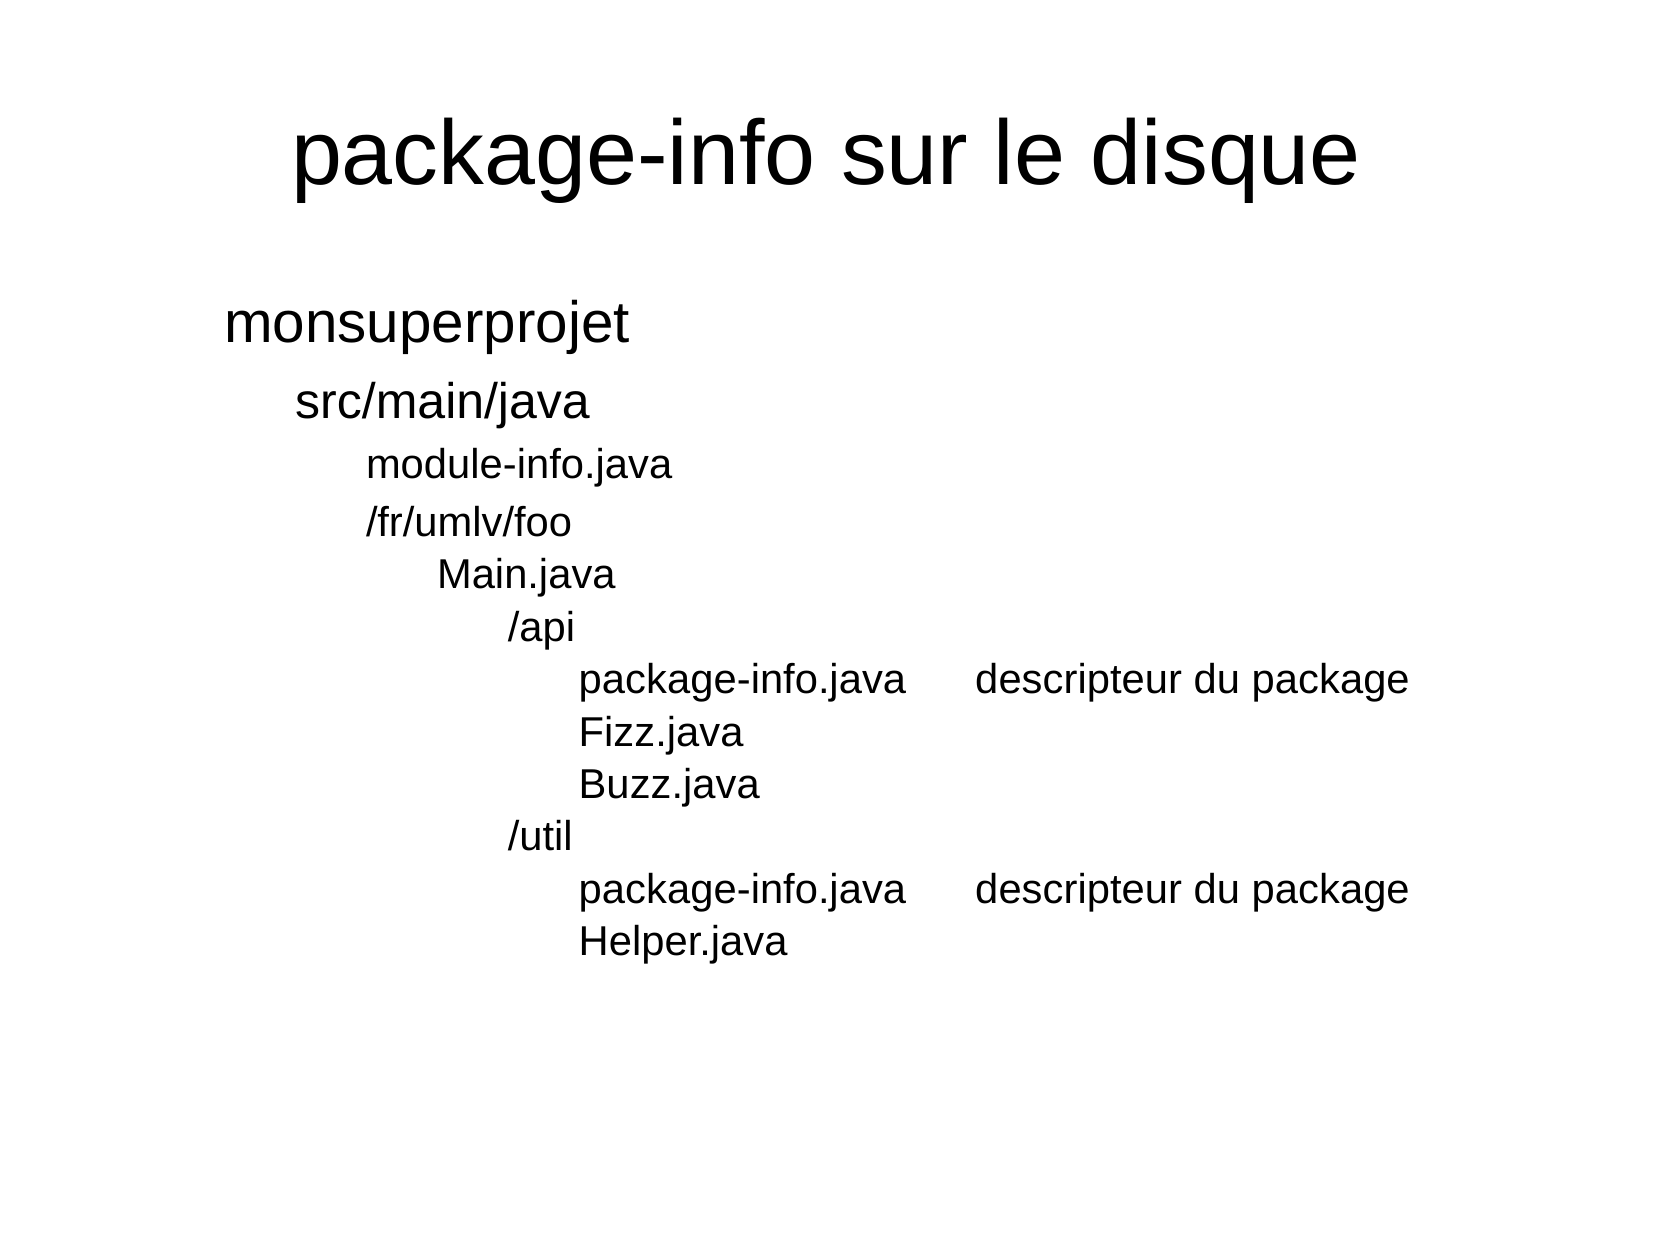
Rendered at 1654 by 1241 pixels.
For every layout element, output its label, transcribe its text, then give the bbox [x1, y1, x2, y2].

list monsuperprojet src/main/java module-info.java /fr/umlv/foo Main.java /api package-info.java descripteur du package Fizz.java Buzz.java /util package-info.java descripteur du package Helper.java [82, 290, 1571, 1156]
title package-info sur le disque [82, 49, 1571, 257]
